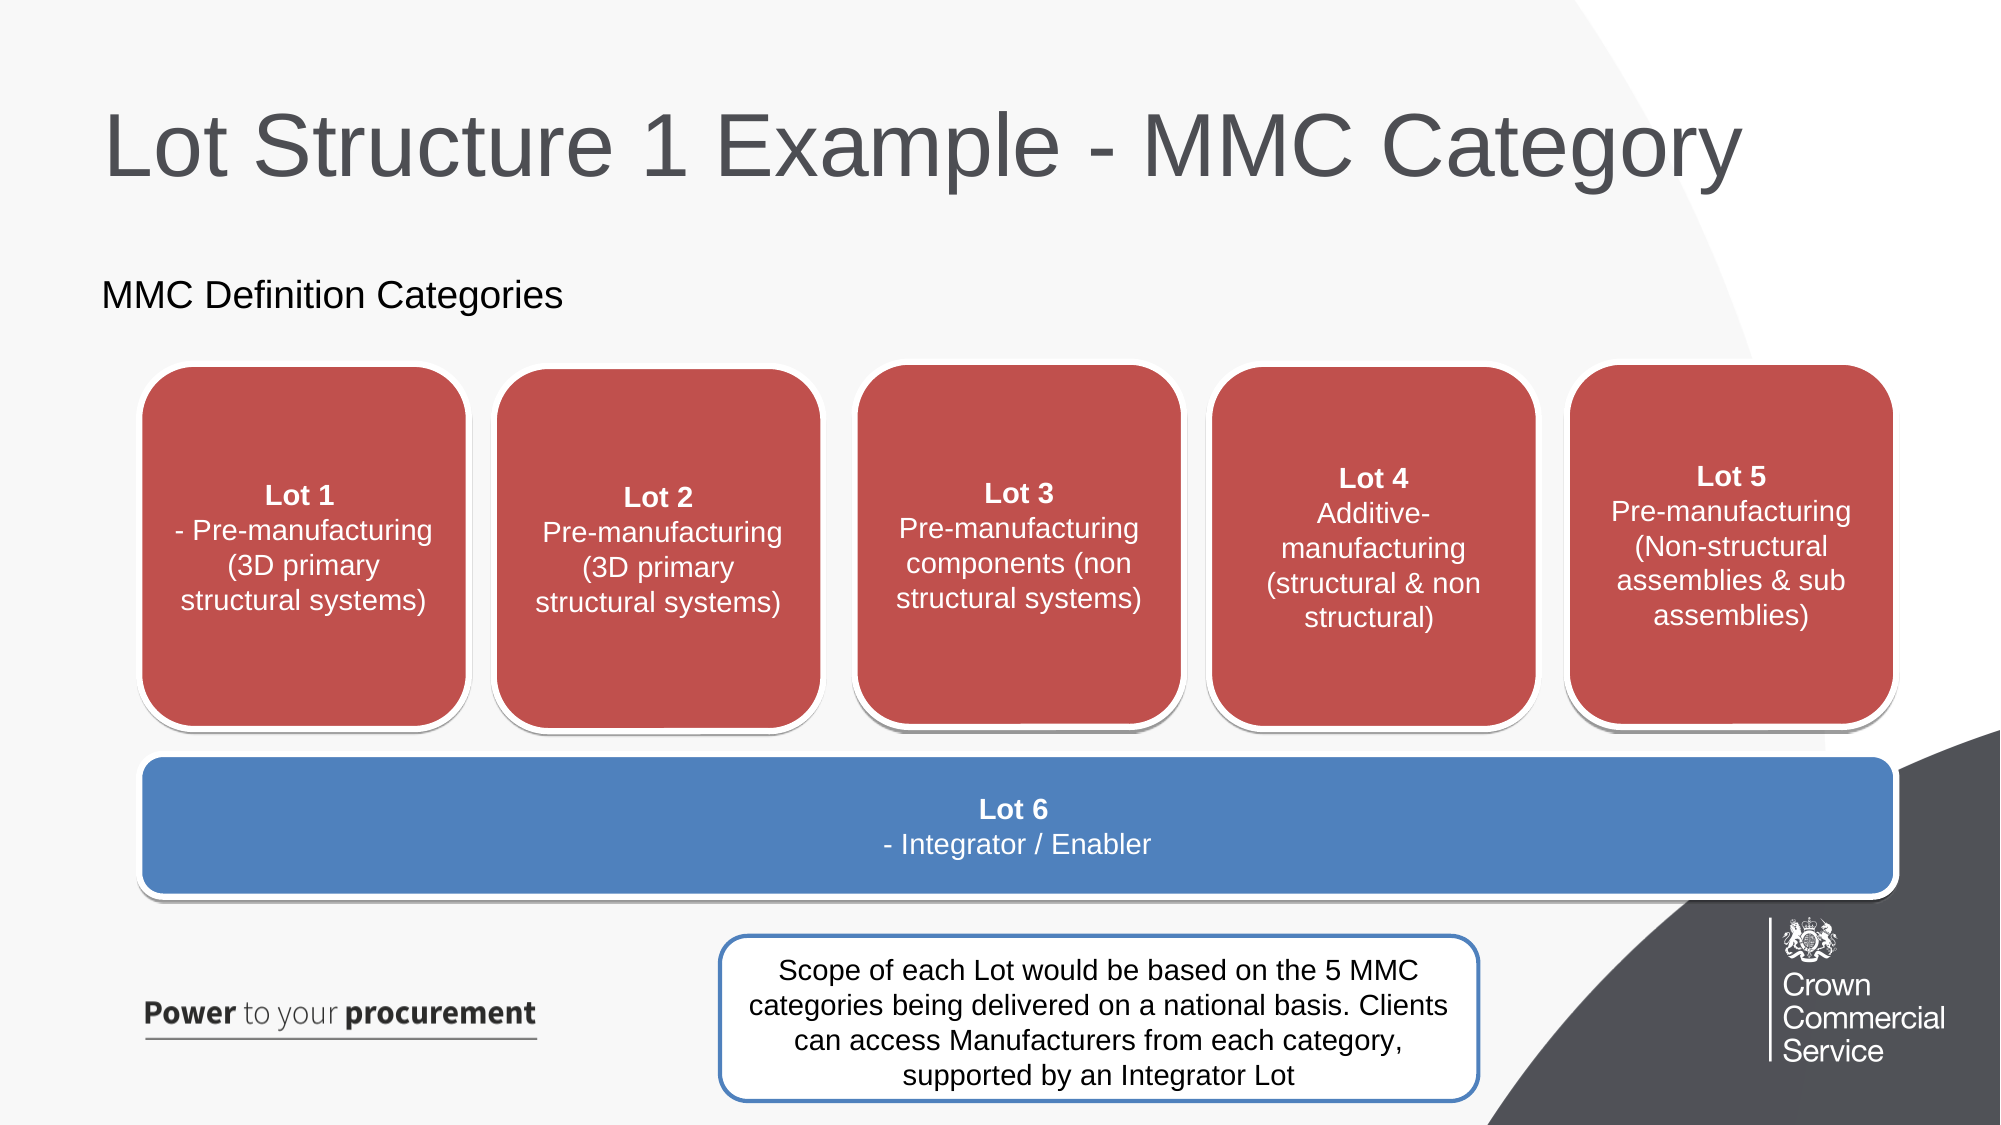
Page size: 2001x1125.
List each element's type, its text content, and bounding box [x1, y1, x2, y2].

text_box Lot 5 Pre-manufacturing (Non-structural assemblies & sub assemblies) [1566, 361, 1897, 727]
title Lot Structure 1 Example - MMC Category [103, 86, 1897, 225]
text_box Scope of each Lot would be based on the 5 MMC categories being delivered on a national basis. Clients can access Manufacturers from each category, supported by an Integrator Lot [719, 935, 1479, 1102]
text_box Lot 2 Pre-manufacturing (3D primary structural systems) [493, 365, 824, 732]
text_box MMC Definition Categories [81, 249, 1045, 337]
text_box Lot 4 Additive-manufacturing (structural & non structural) [1209, 363, 1539, 730]
text_box Lot 1 - Pre-manufacturing (3D primary structural systems) [139, 363, 469, 730]
text_box Lot 3 Pre-manufacturing components (non structural systems) [854, 361, 1185, 727]
text_box Lot 6 - Integrator / Enabler [139, 753, 1897, 897]
